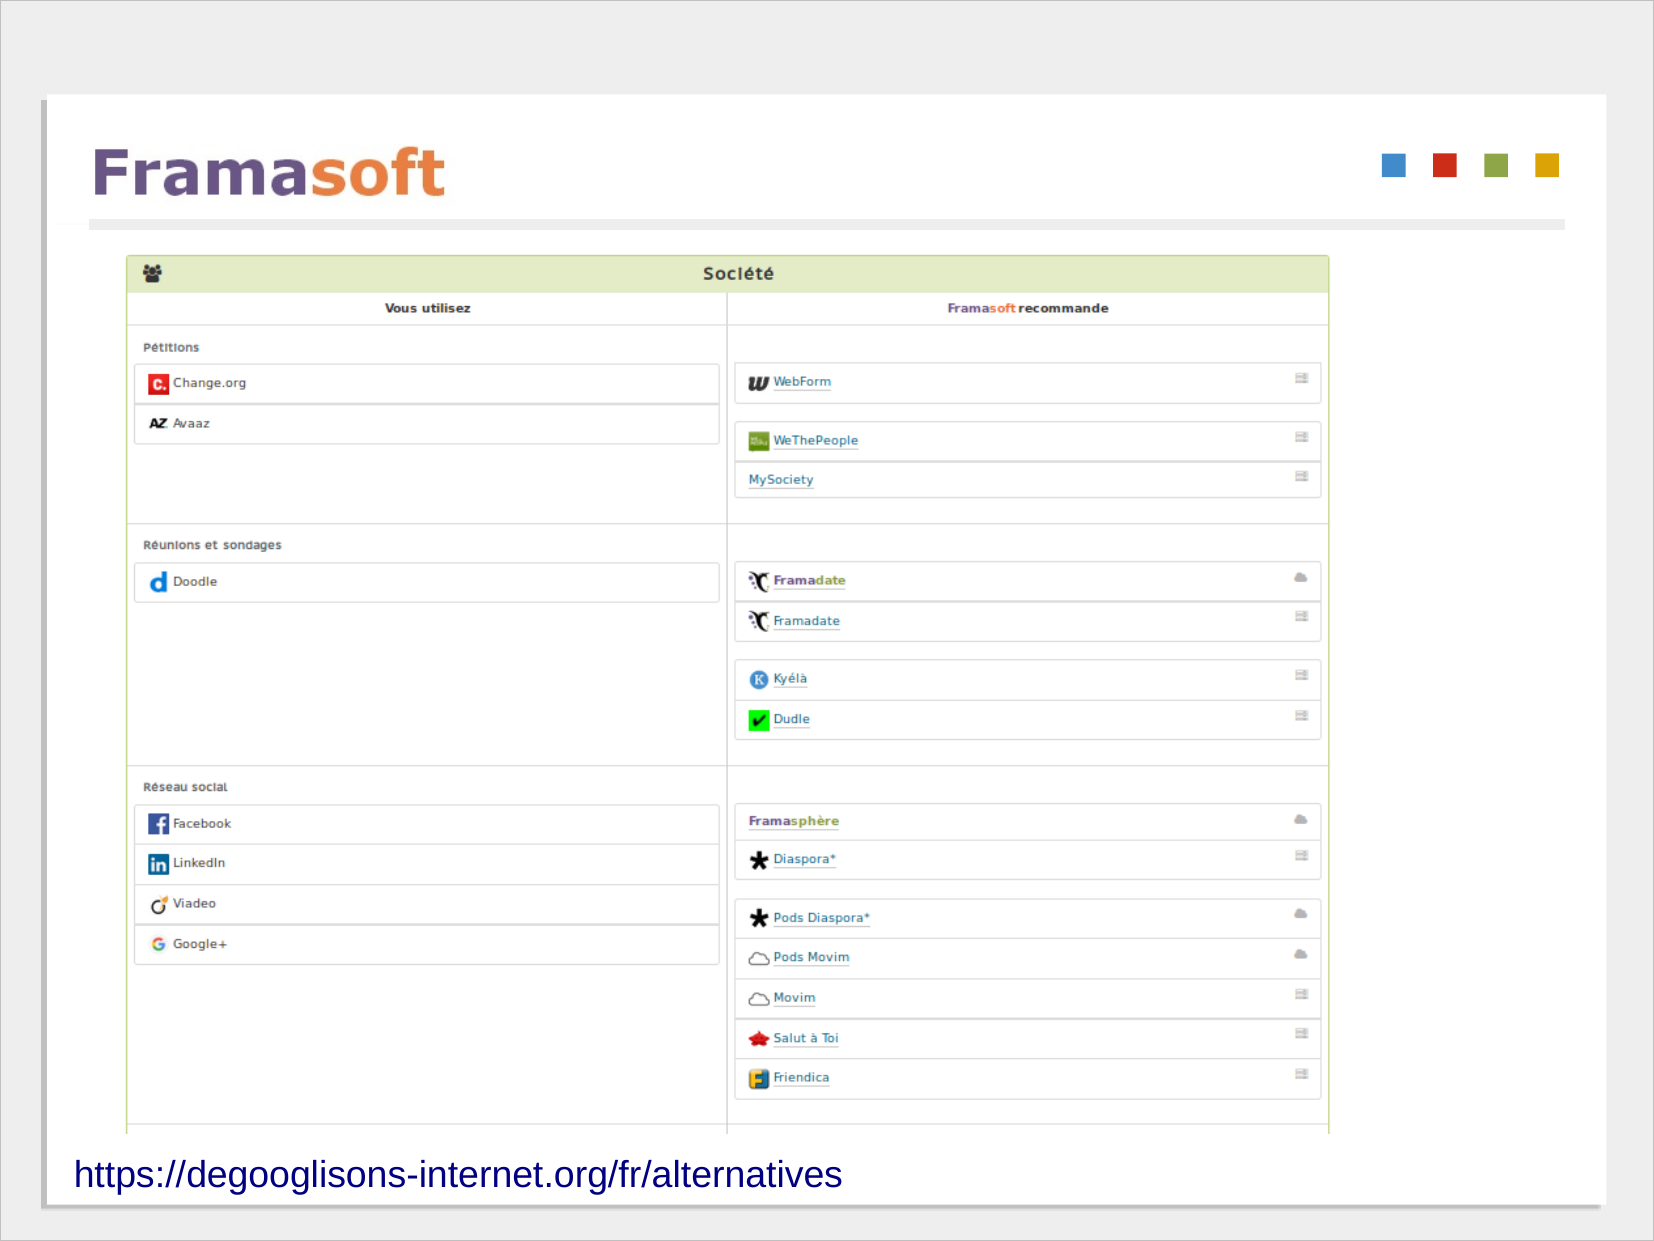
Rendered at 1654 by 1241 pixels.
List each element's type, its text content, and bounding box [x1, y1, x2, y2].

text_box [0, 0, 1654, 1241]
text_box https://degooglisons-internet.org/fr/alternatives [59, 1145, 1111, 1203]
picture [54, 104, 508, 225]
picture [117, 242, 1344, 1134]
